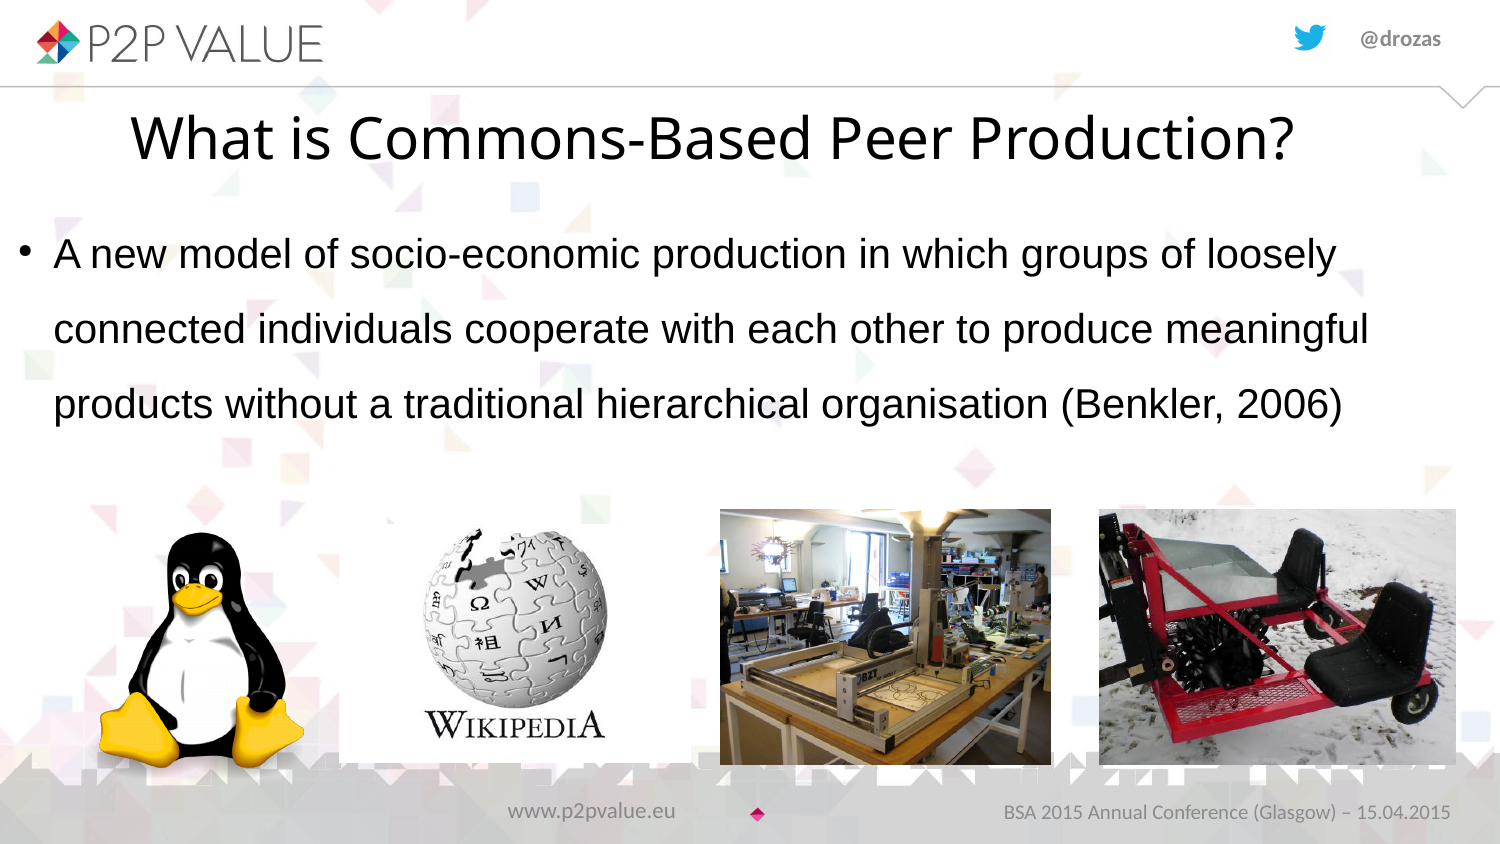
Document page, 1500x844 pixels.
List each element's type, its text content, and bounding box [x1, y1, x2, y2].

text_box BSA 2015 Annual Conference (Glasgow) – 15.04.2015 [777, 788, 1470, 834]
text_box @drozas [1333, 15, 1455, 60]
subtitle A new model of socio-economic production in which groups of loosely connected individuals cooperate with each other to produce meaningful products without a traditional hierarchical organisation (Benkler, 2006) [4, 195, 1486, 526]
text_box www.p2pvalue.eu [501, 789, 720, 829]
title What is Commons-Based Peer Production? [60, 92, 1366, 181]
picture [0, 0, 1500, 844]
